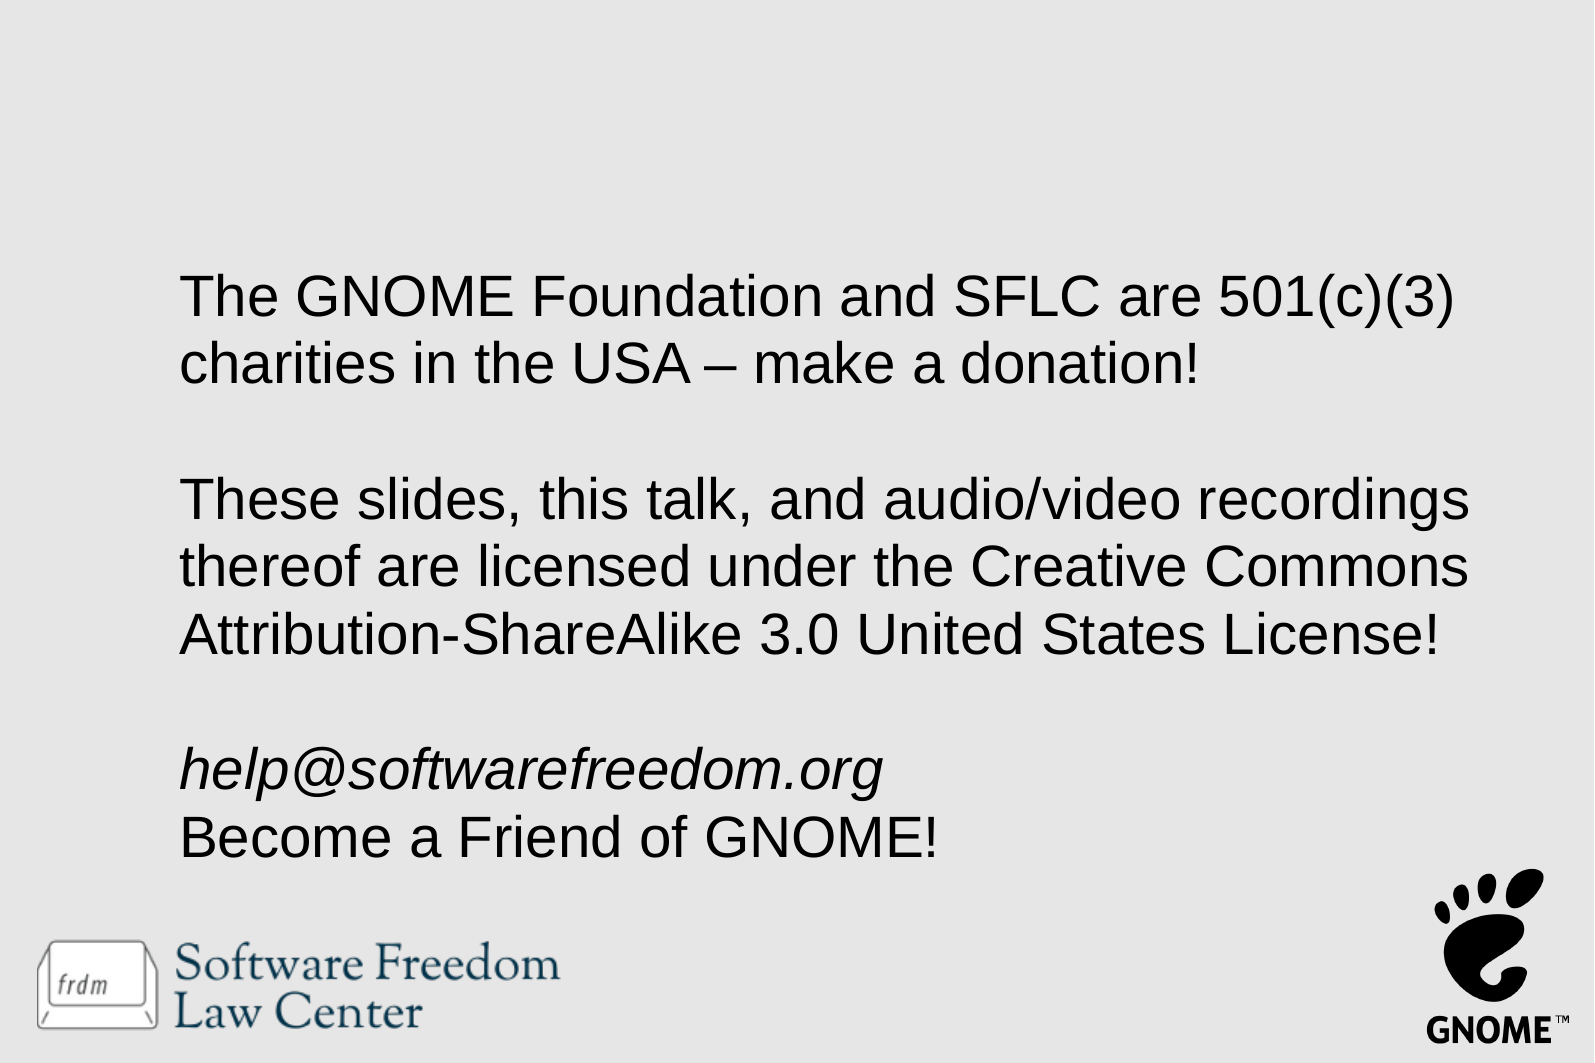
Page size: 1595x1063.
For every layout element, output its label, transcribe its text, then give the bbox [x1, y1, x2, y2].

title The GNOME Foundation and SFLC are 501(c)(3) charities in the USA – make a donation! These slides, this talk, and audio/video recordings thereof are licensed under the Creative Commons Attribution-ShareAlike 3.0 United States License! help@softwarefreedom.org Become a Friend of GNOME! [37, 128, 1515, 935]
picture [1420, 862, 1576, 1050]
picture [37, 937, 585, 1035]
